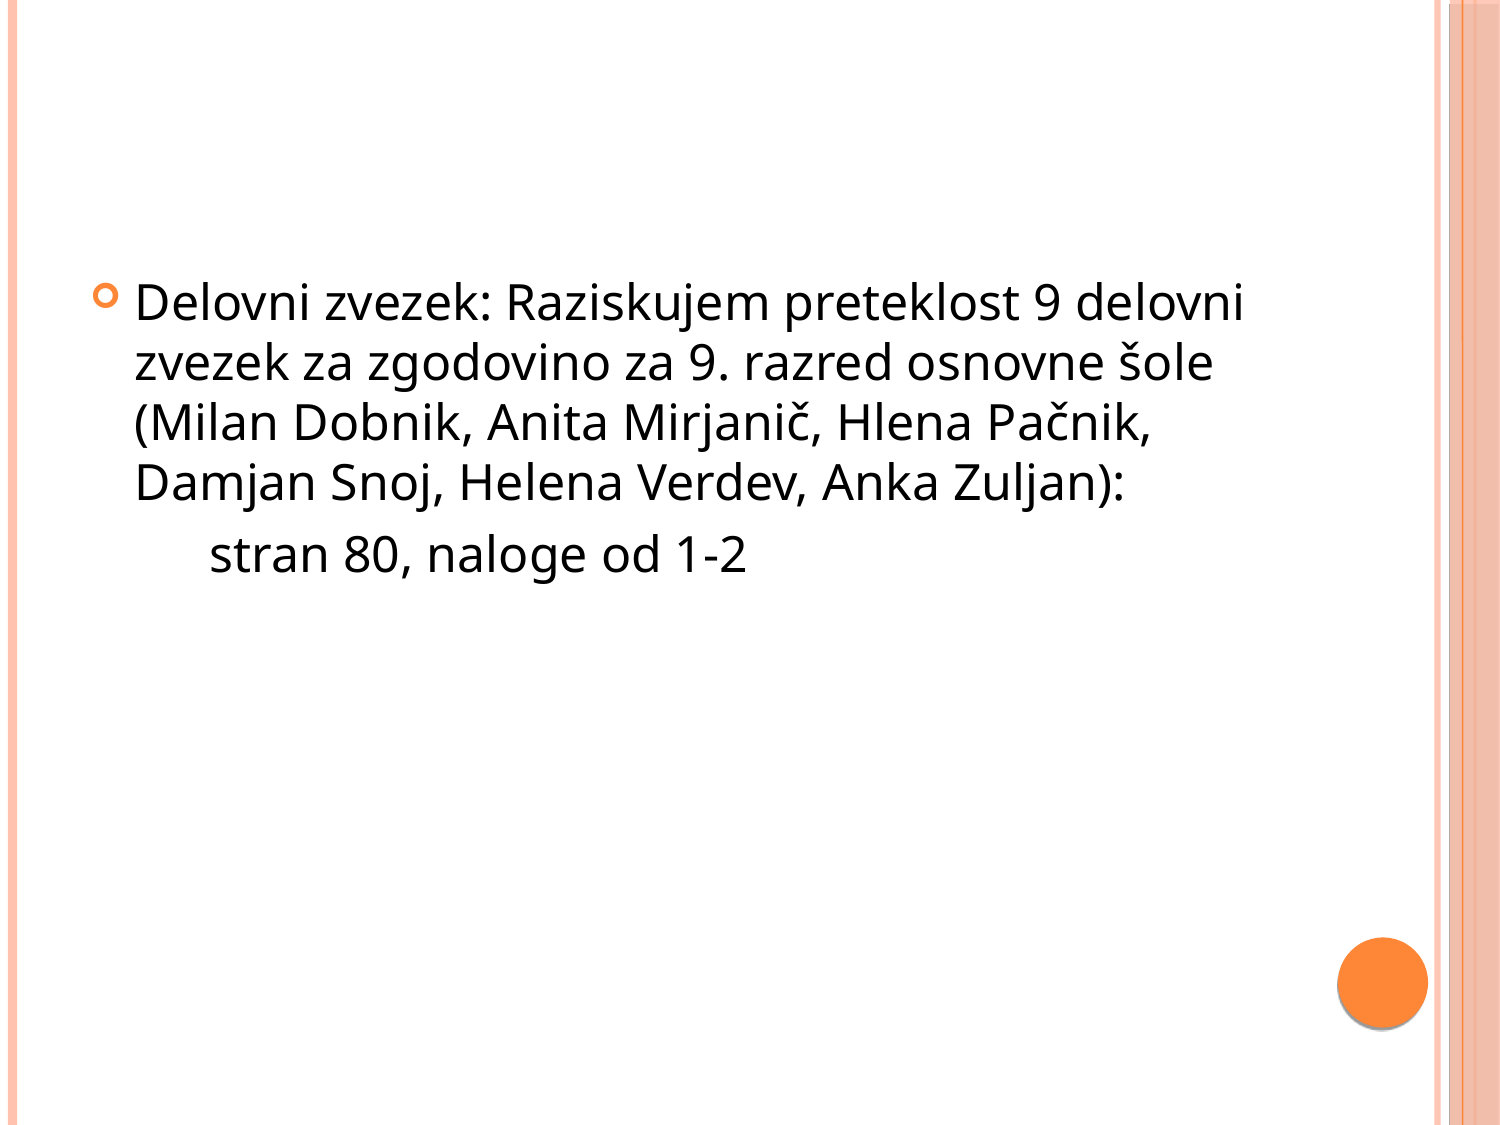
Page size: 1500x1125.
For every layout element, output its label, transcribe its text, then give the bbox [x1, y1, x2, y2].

list Delovni zvezek: Raziskujem preteklost 9 delovni zvezek za zgodovino za 9. razred osnovne šole (Milan Dobnik, Anita Mirjanič, Hlena Pačnik, Damjan Snoj, Helena Verdev, Anka Zuljan): stran 80, naloge od 1-2 [75, 262, 1300, 1062]
